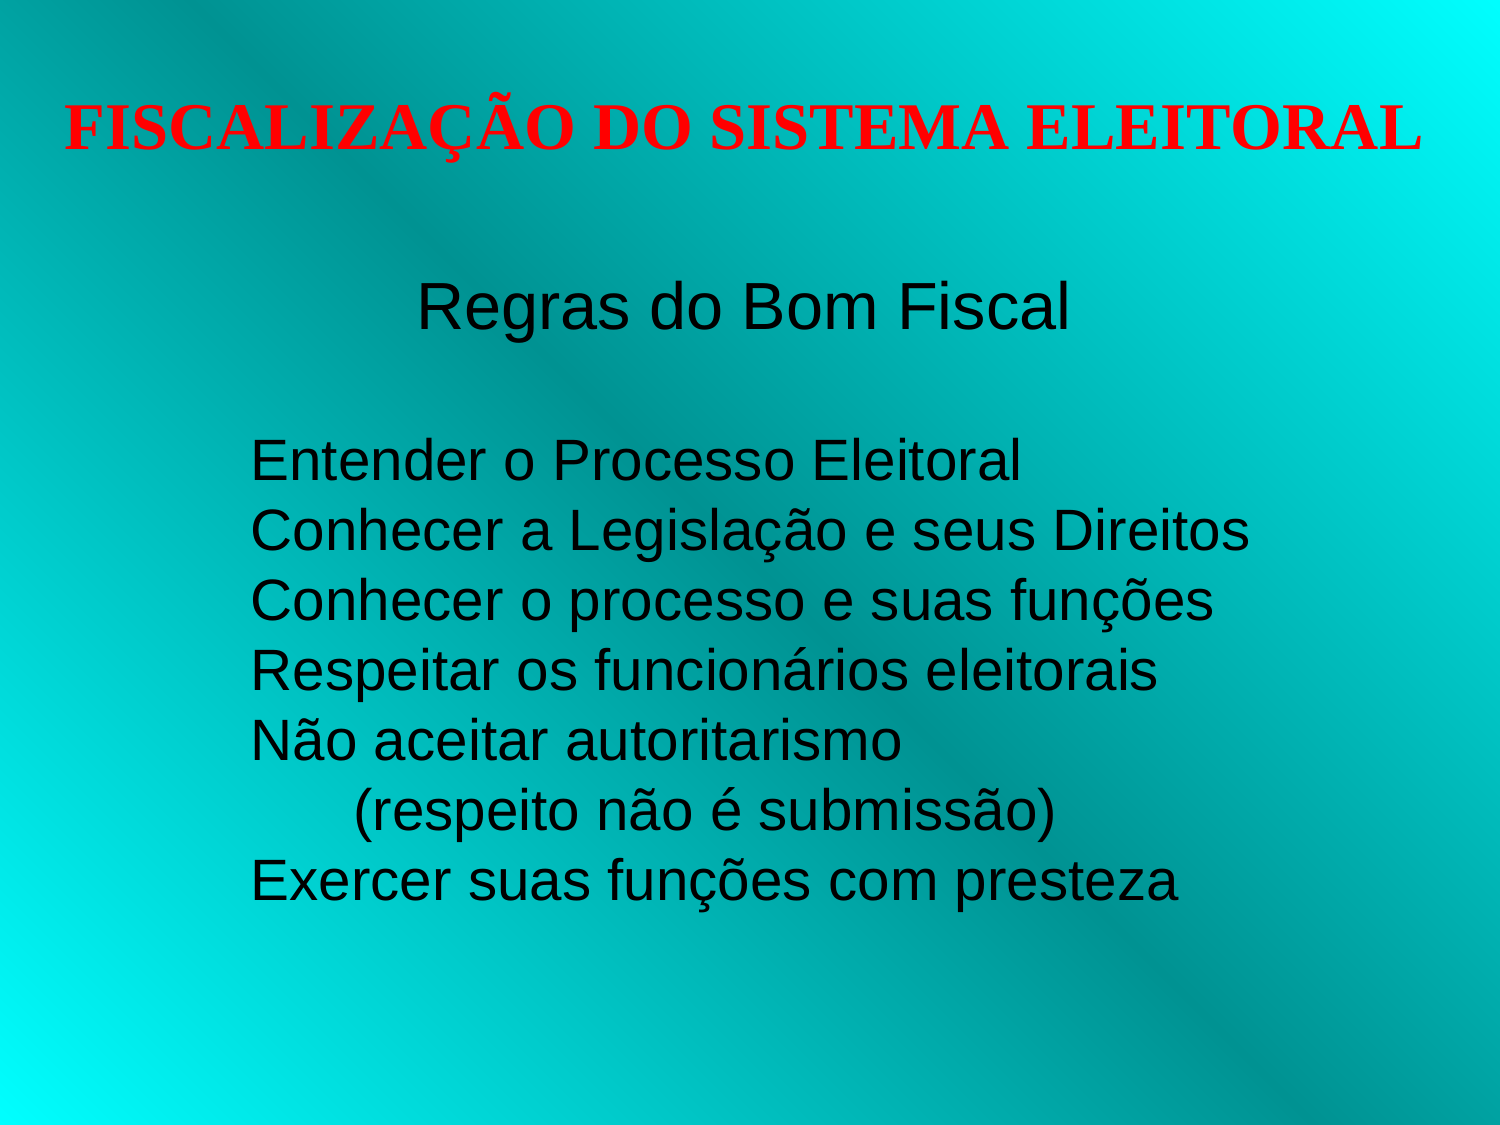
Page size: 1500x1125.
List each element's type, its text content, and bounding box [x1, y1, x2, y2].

text_box Regras do Bom Fiscal Entender o Processo Eleitoral Conhecer a Legislação e seus Direitos Conhecer o processo e suas funções Respeitar os funcionários eleitorais Não aceitar autoritarismo (respeito não é submissão)‏ Exercer suas funções com presteza [219, 255, 1287, 1000]
